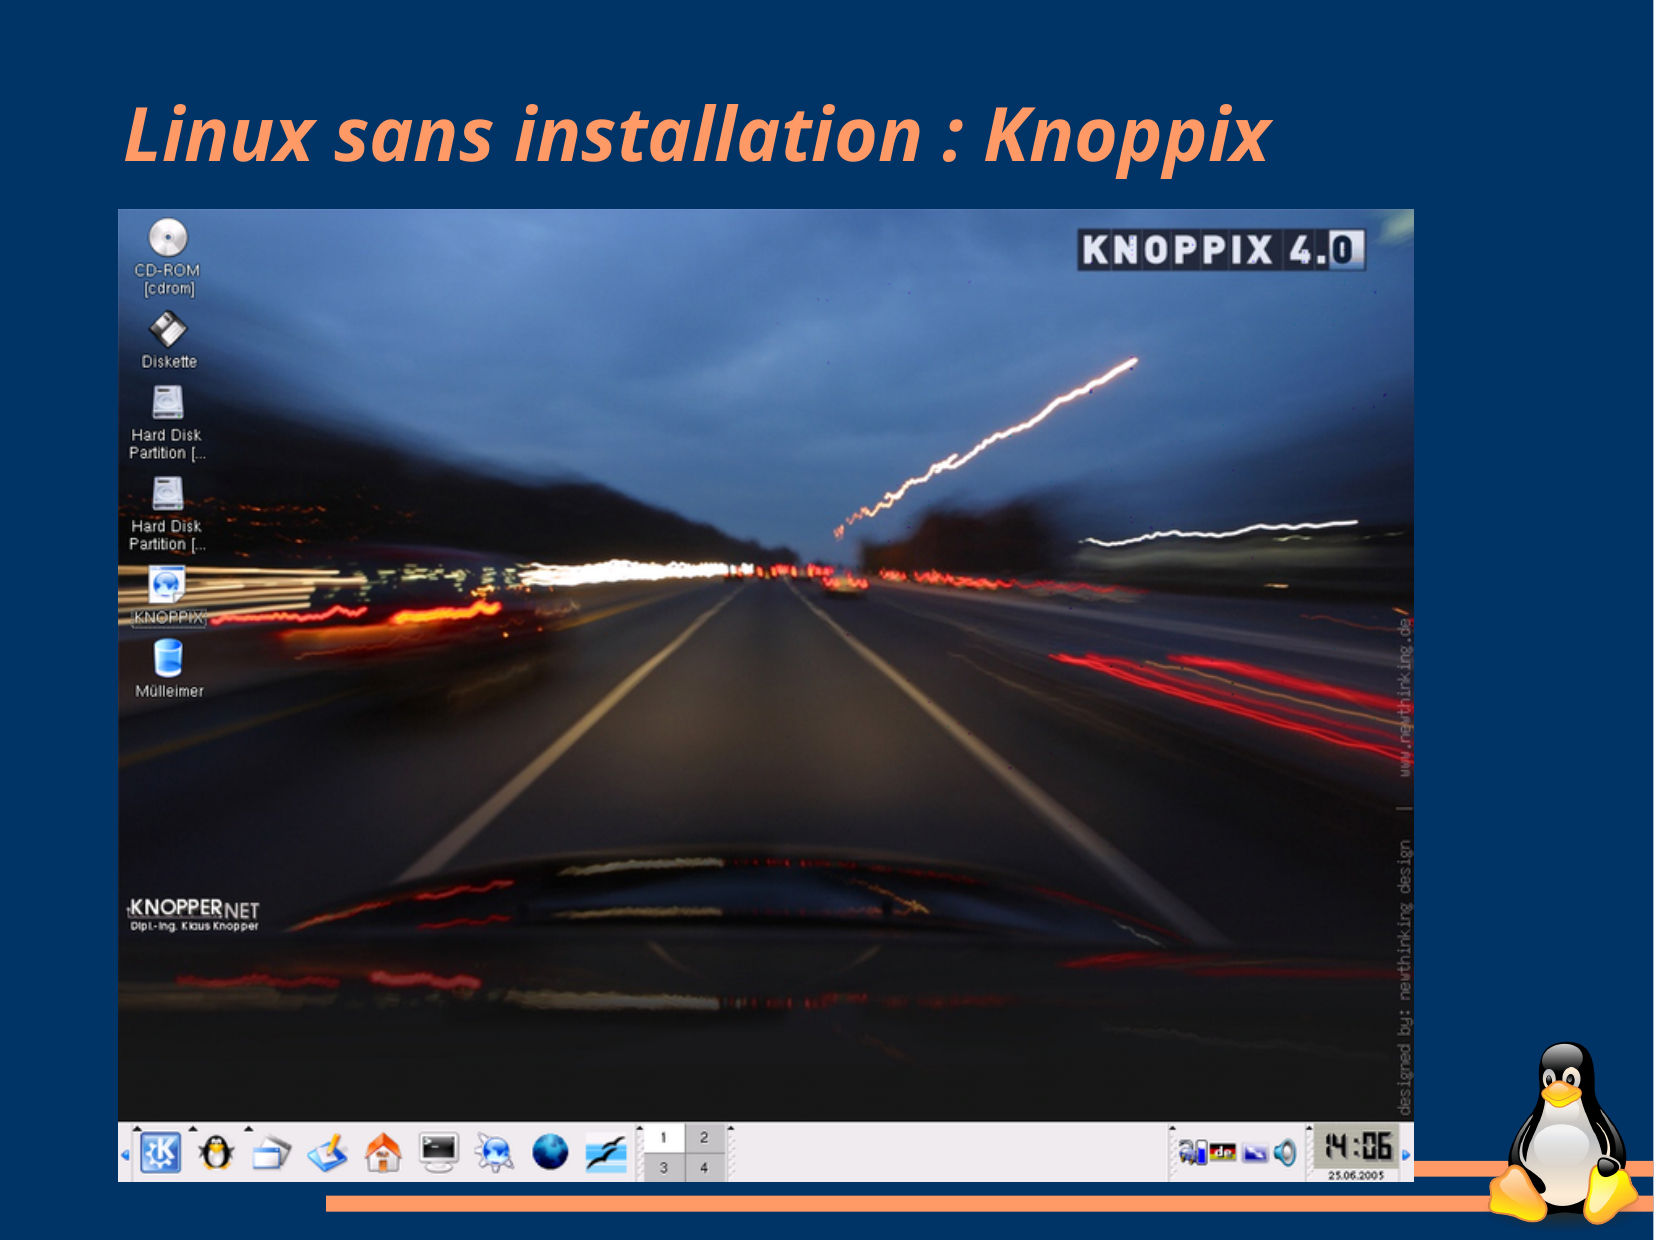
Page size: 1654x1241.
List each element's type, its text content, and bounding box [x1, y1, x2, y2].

picture [118, 209, 1414, 1182]
title Linux sans installation : Knoppix [123, 29, 1536, 237]
picture [1476, 1033, 1649, 1241]
